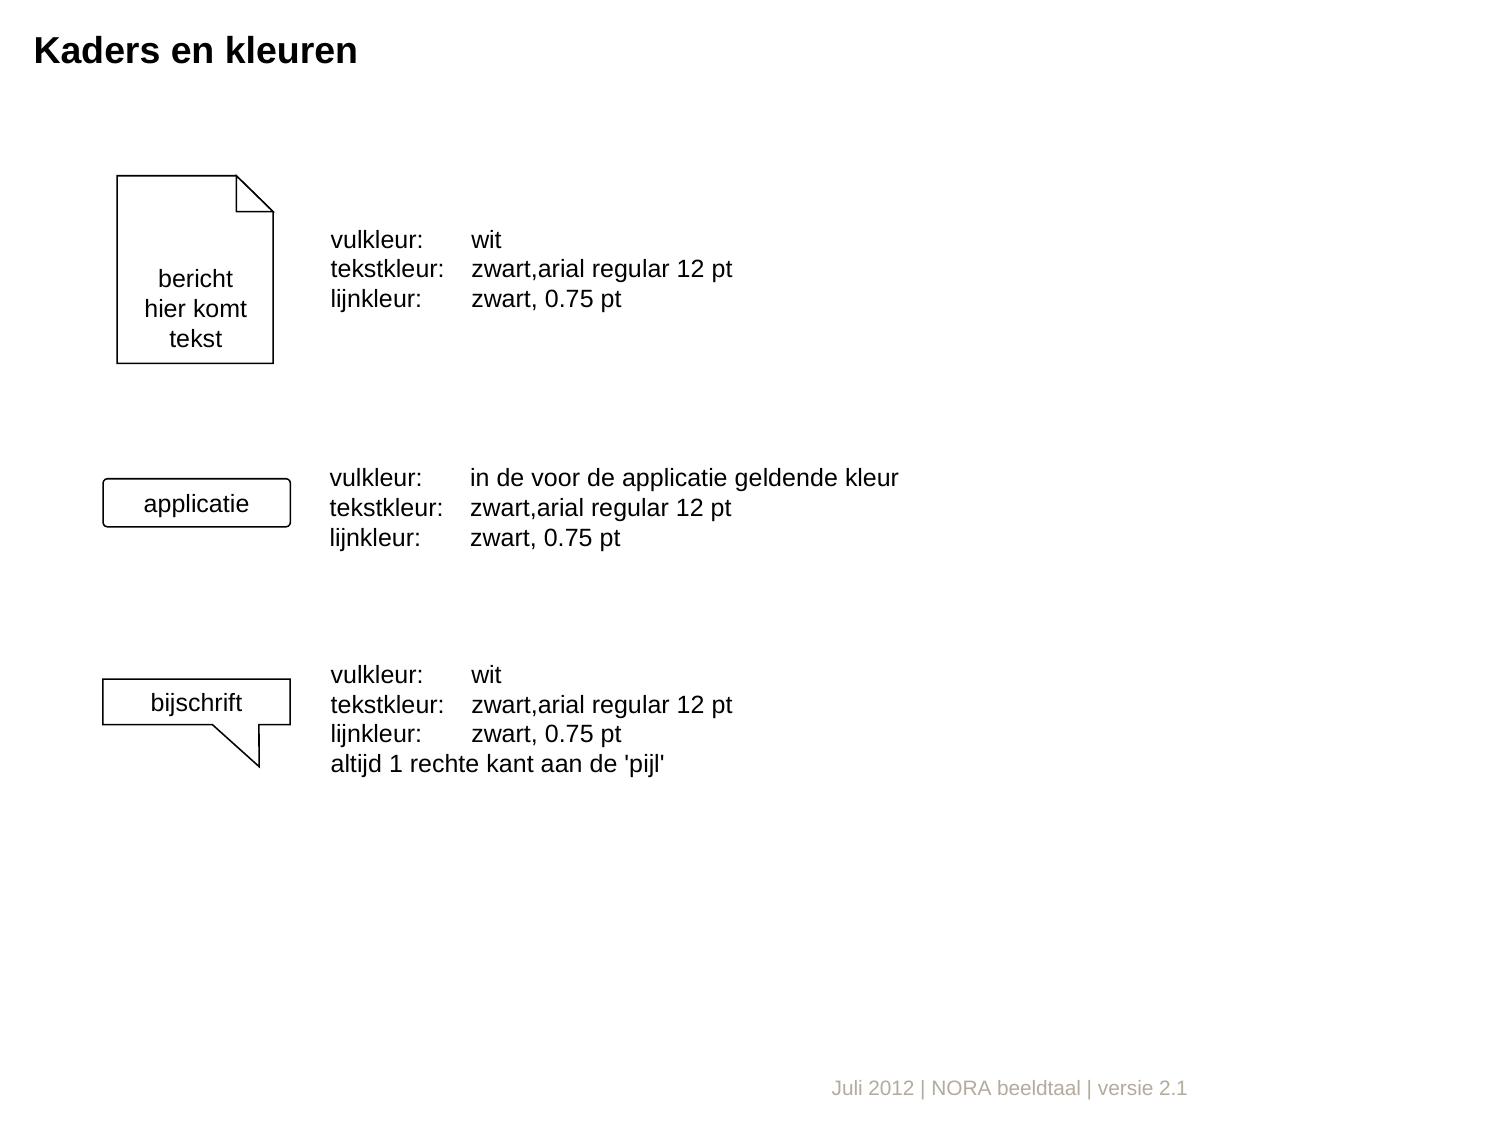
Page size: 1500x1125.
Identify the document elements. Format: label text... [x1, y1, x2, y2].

title Kaders en kleuren [18, 18, 1294, 79]
text_box vulkleur: in de voor de applicatie geldende kleur tekstkleur: zwart,arial regular 12 pt lijnkleur: zwart, 0.75 pt [314, 453, 916, 560]
text_box bijschrift [102, 679, 291, 767]
text_box applicatie [103, 478, 291, 527]
text_box bericht hier komt tekst [117, 175, 274, 364]
text_box vulkleur: wit tekstkleur: zwart,arial regular 12 pt lijnkleur: zwart, 0.75 pt [315, 215, 749, 321]
text_box vulkleur: wit tekstkleur: zwart,arial regular 12 pt lijnkleur: zwart, 0.75 pt altijd 1 rechte kant aan de 'pijl' [315, 650, 749, 786]
